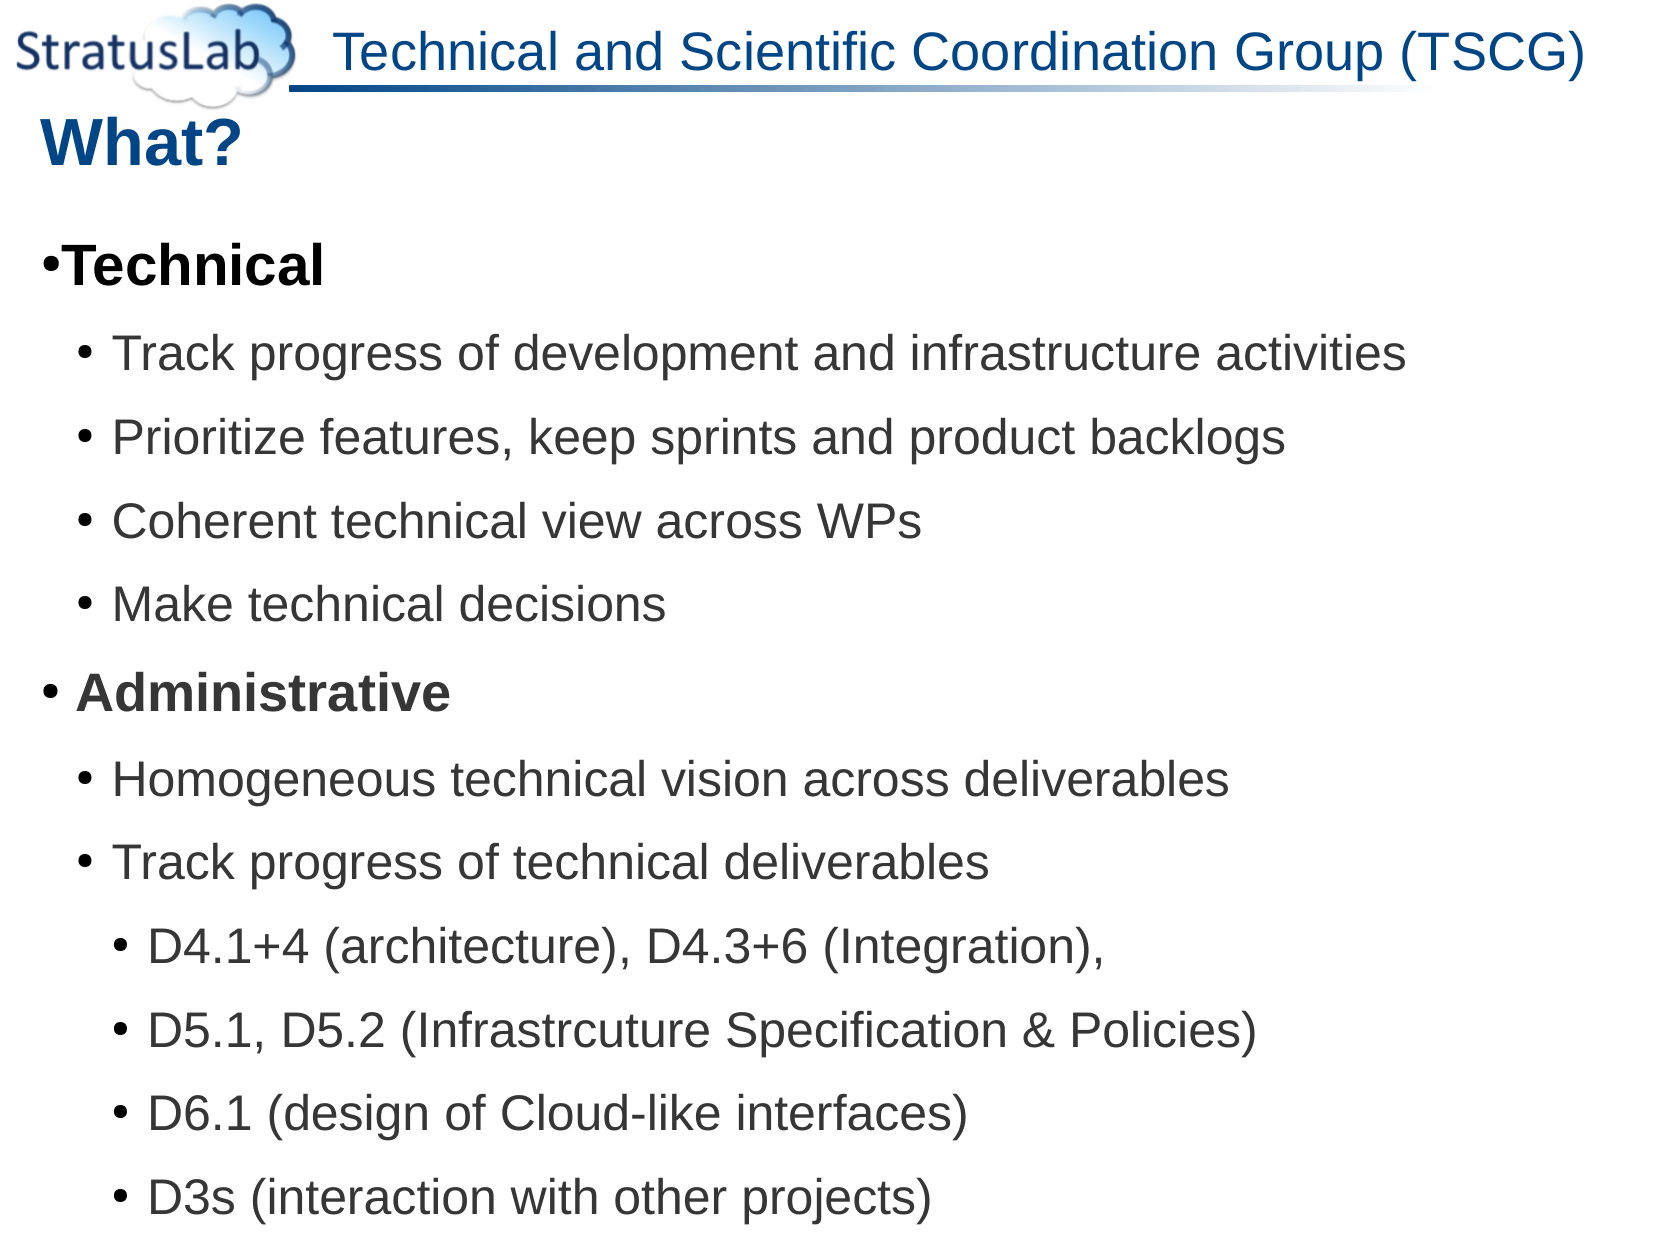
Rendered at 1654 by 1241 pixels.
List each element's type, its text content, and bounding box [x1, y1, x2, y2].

text_box What? Technical Track progress of development and infrastructure activities Prioritize features, keep sprints and product backlogs Coherent technical view across WPs Make technical decisions Administrative Homogeneous technical vision across deliverables Track progress of technical deliverables D4.1+4 (architecture), D4.3+6 (Integration), D5.1, D5.2 (Infrastrcuture Specification & Policies) D6.1 (design of Cloud-like interfaces) D3s (interaction with other projects) [26, 97, 1489, 1233]
picture [6, 0, 301, 117]
text_box Technical and Scientific Coordination Group (TSCG) [317, 14, 1604, 85]
text_box [289, 85, 1640, 92]
